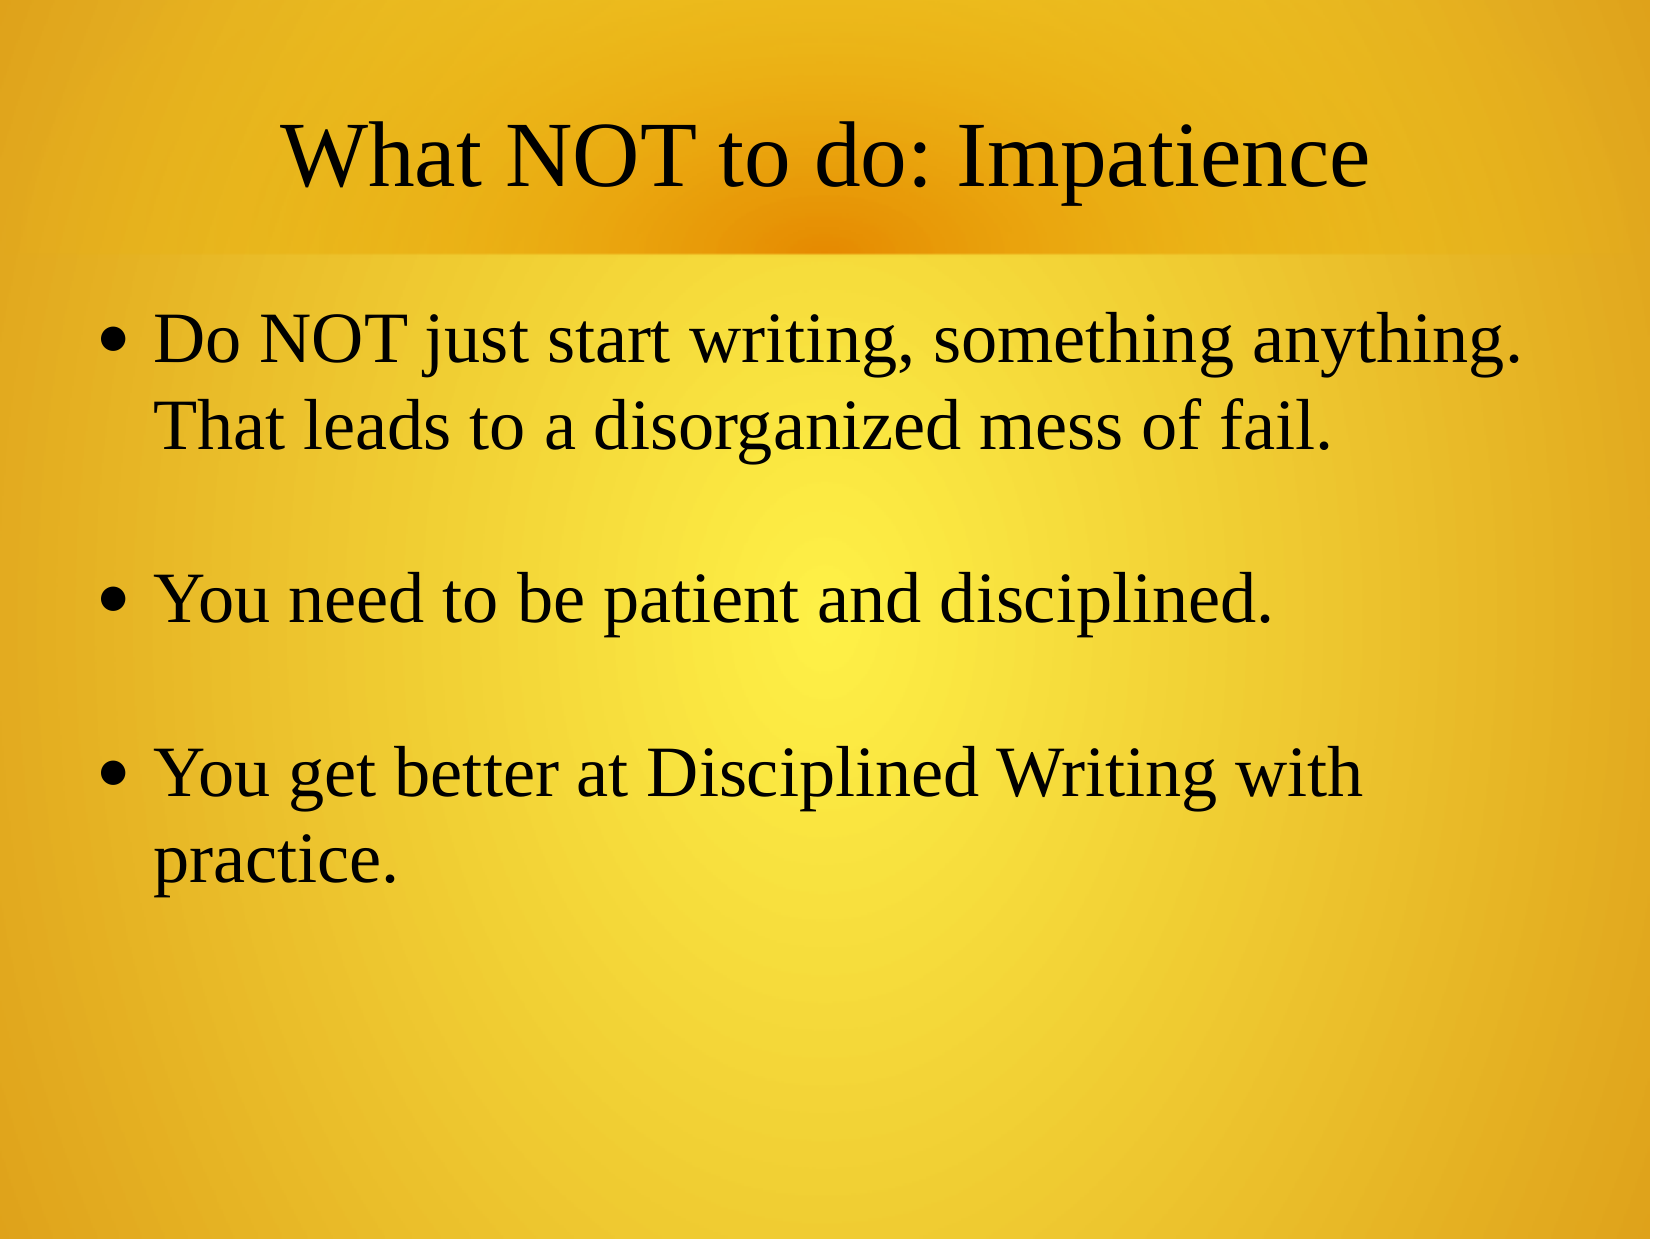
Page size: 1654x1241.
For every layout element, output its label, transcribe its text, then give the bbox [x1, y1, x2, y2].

text_box Do NOT just start writing, something anything. That leads to a disorganized mess of fail. You need to be patient and disciplined. You get better at Disciplined Writing with practice. [82, 290, 1571, 1010]
picture [0, 0, 1650, 1239]
text_box What NOT to do: Impatience [82, 47, 1571, 252]
